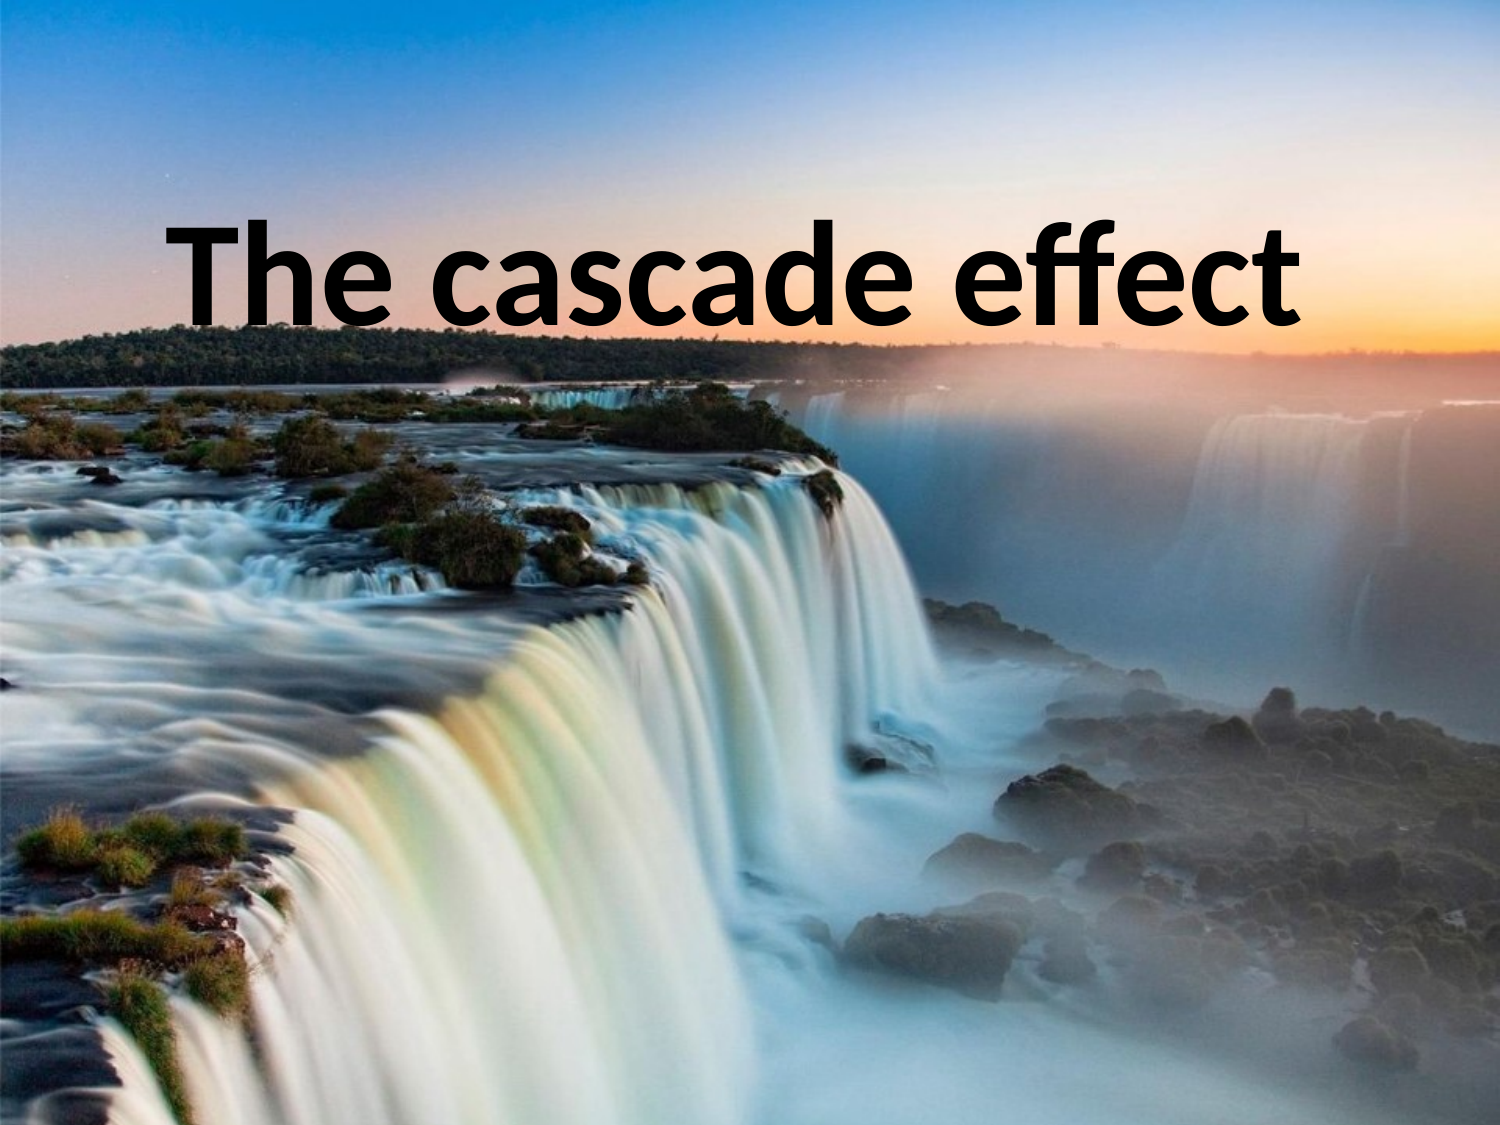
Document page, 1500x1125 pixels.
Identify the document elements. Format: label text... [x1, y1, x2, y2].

picture [0, 0, 1500, 1125]
title The cascade effect [59, 160, 1410, 349]
